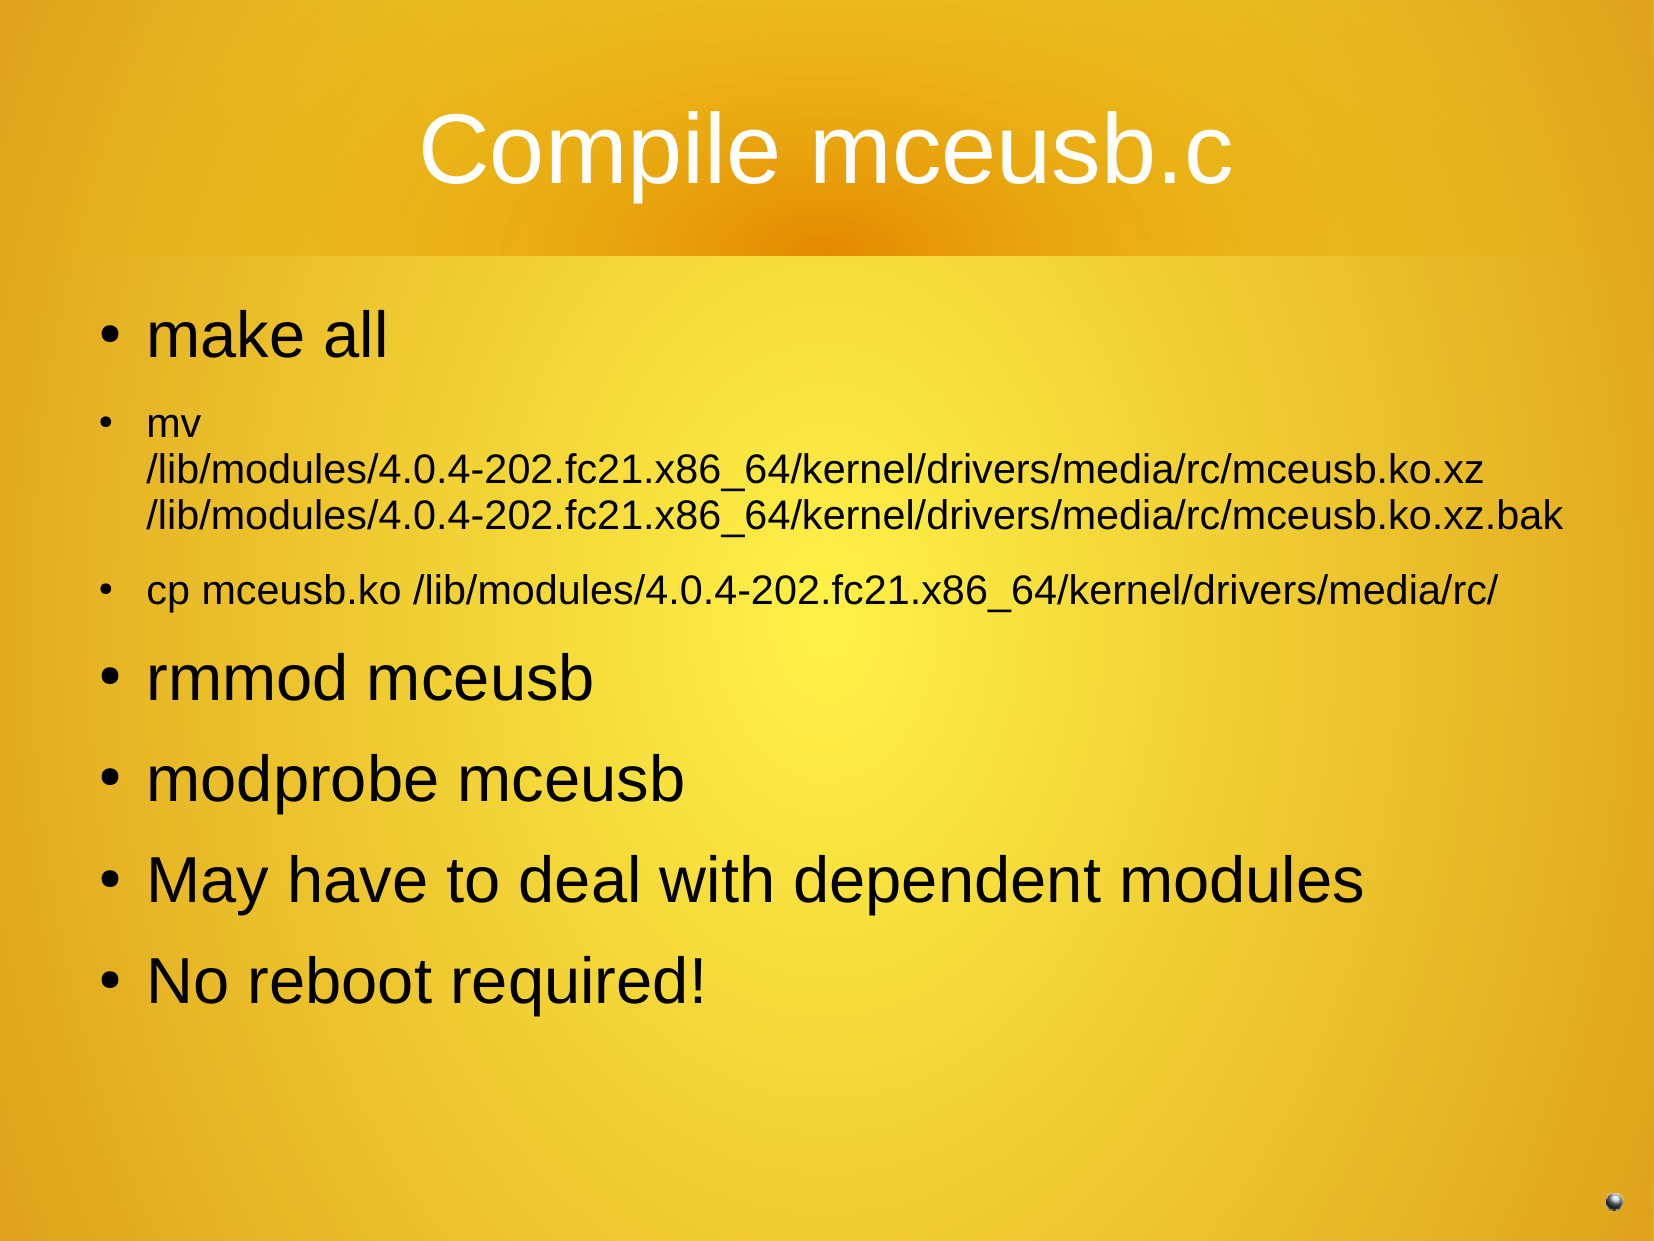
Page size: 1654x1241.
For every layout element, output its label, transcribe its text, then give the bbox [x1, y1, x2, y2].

picture [1606, 1193, 1624, 1212]
title Compile mceusb.c [82, 47, 1571, 252]
list make all mv /lib/modules/4.0.4-202.fc21.x86_64/kernel/drivers/media/rc/mceusb.ko.xz /lib/modules/4.0.4-202.fc21.x86_64/kernel/drivers/media/rc/mceusb.ko.xz.bak cp mceusb.ko /lib/modules/4.0.4-202.fc21.x86_64/kernel/drivers/media/rc/ rmmod mceusb modprobe mceusb May have to deal with dependent modules No reboot required! [82, 299, 1571, 1019]
